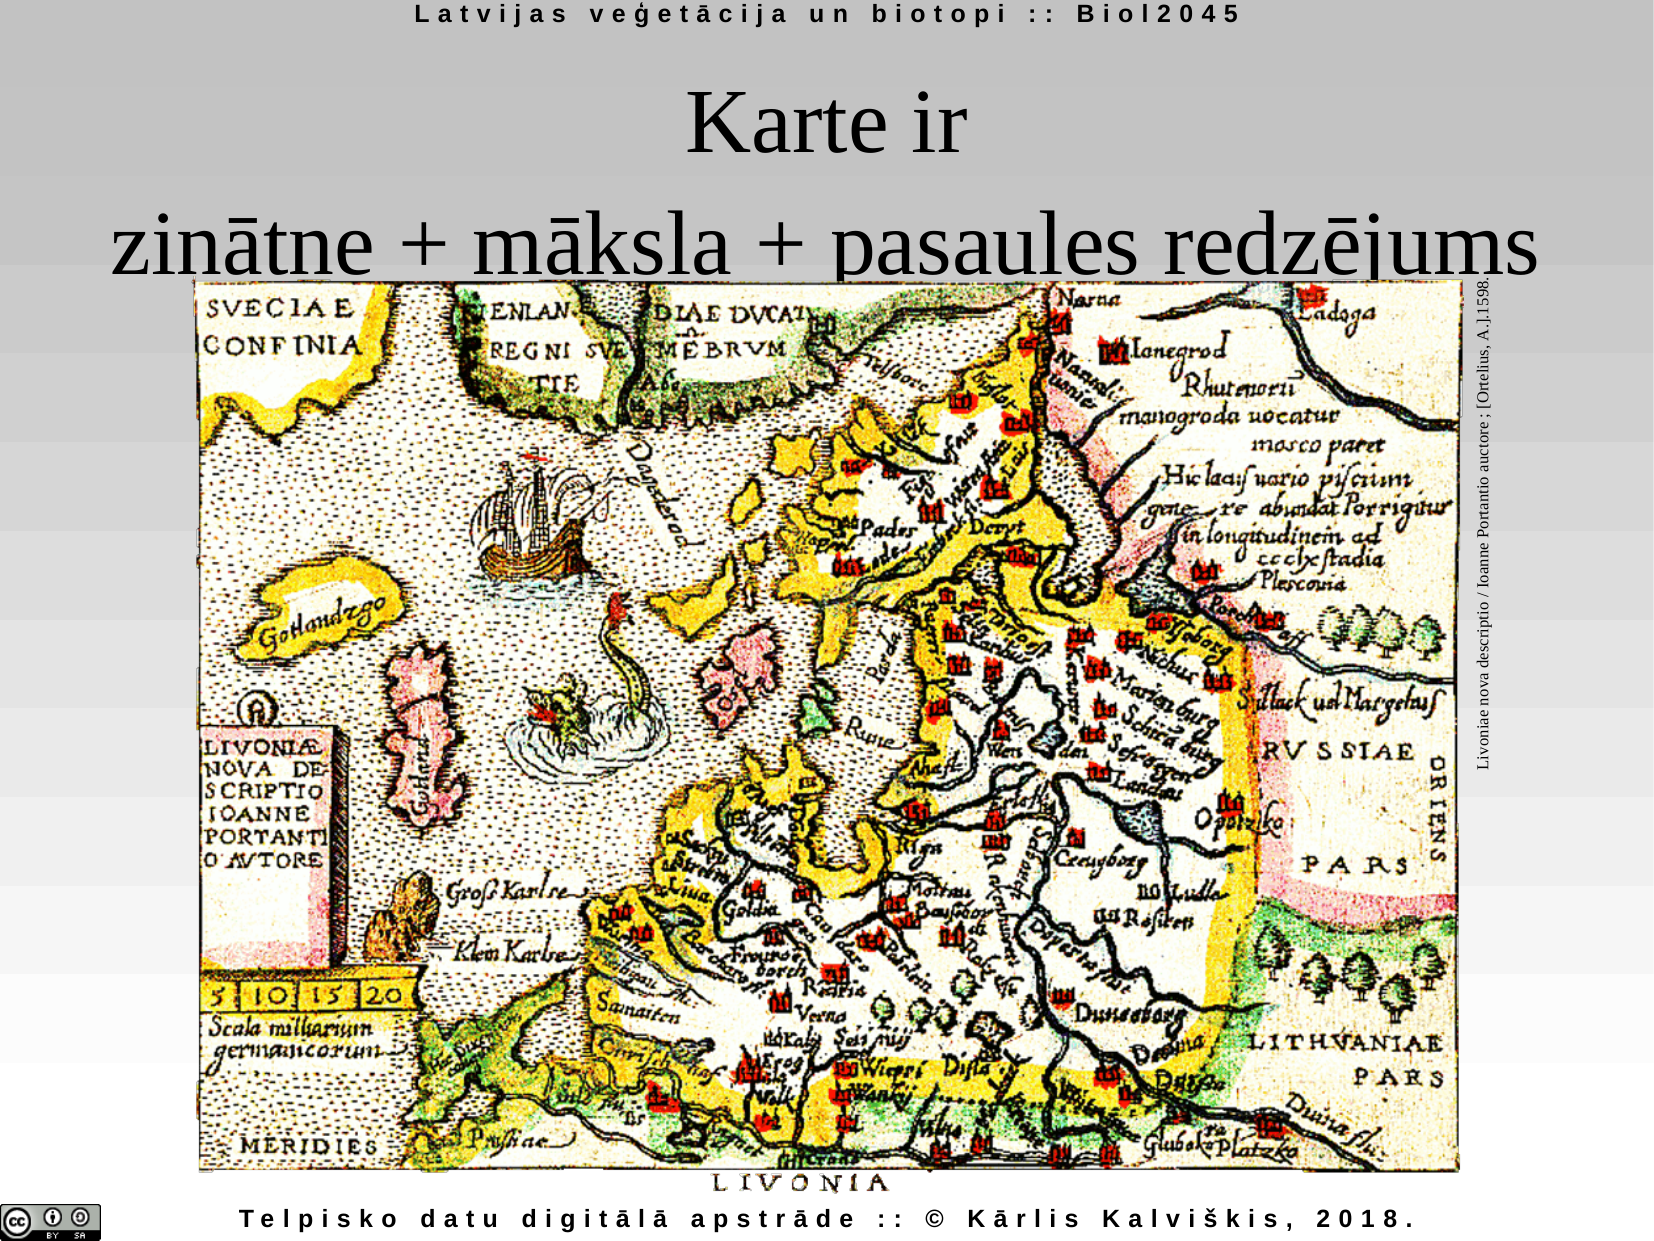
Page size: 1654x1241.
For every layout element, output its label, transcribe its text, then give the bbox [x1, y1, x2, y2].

title Karte ir zinātne + māksla + pasaules redzējums [29, 49, 1625, 296]
text_box Livoniae nova descriptio / Ioanne Portantio auctore ; [Ortelius, A.].1598. [1473, 276, 1492, 770]
picture [0, 0, 1654, 1241]
